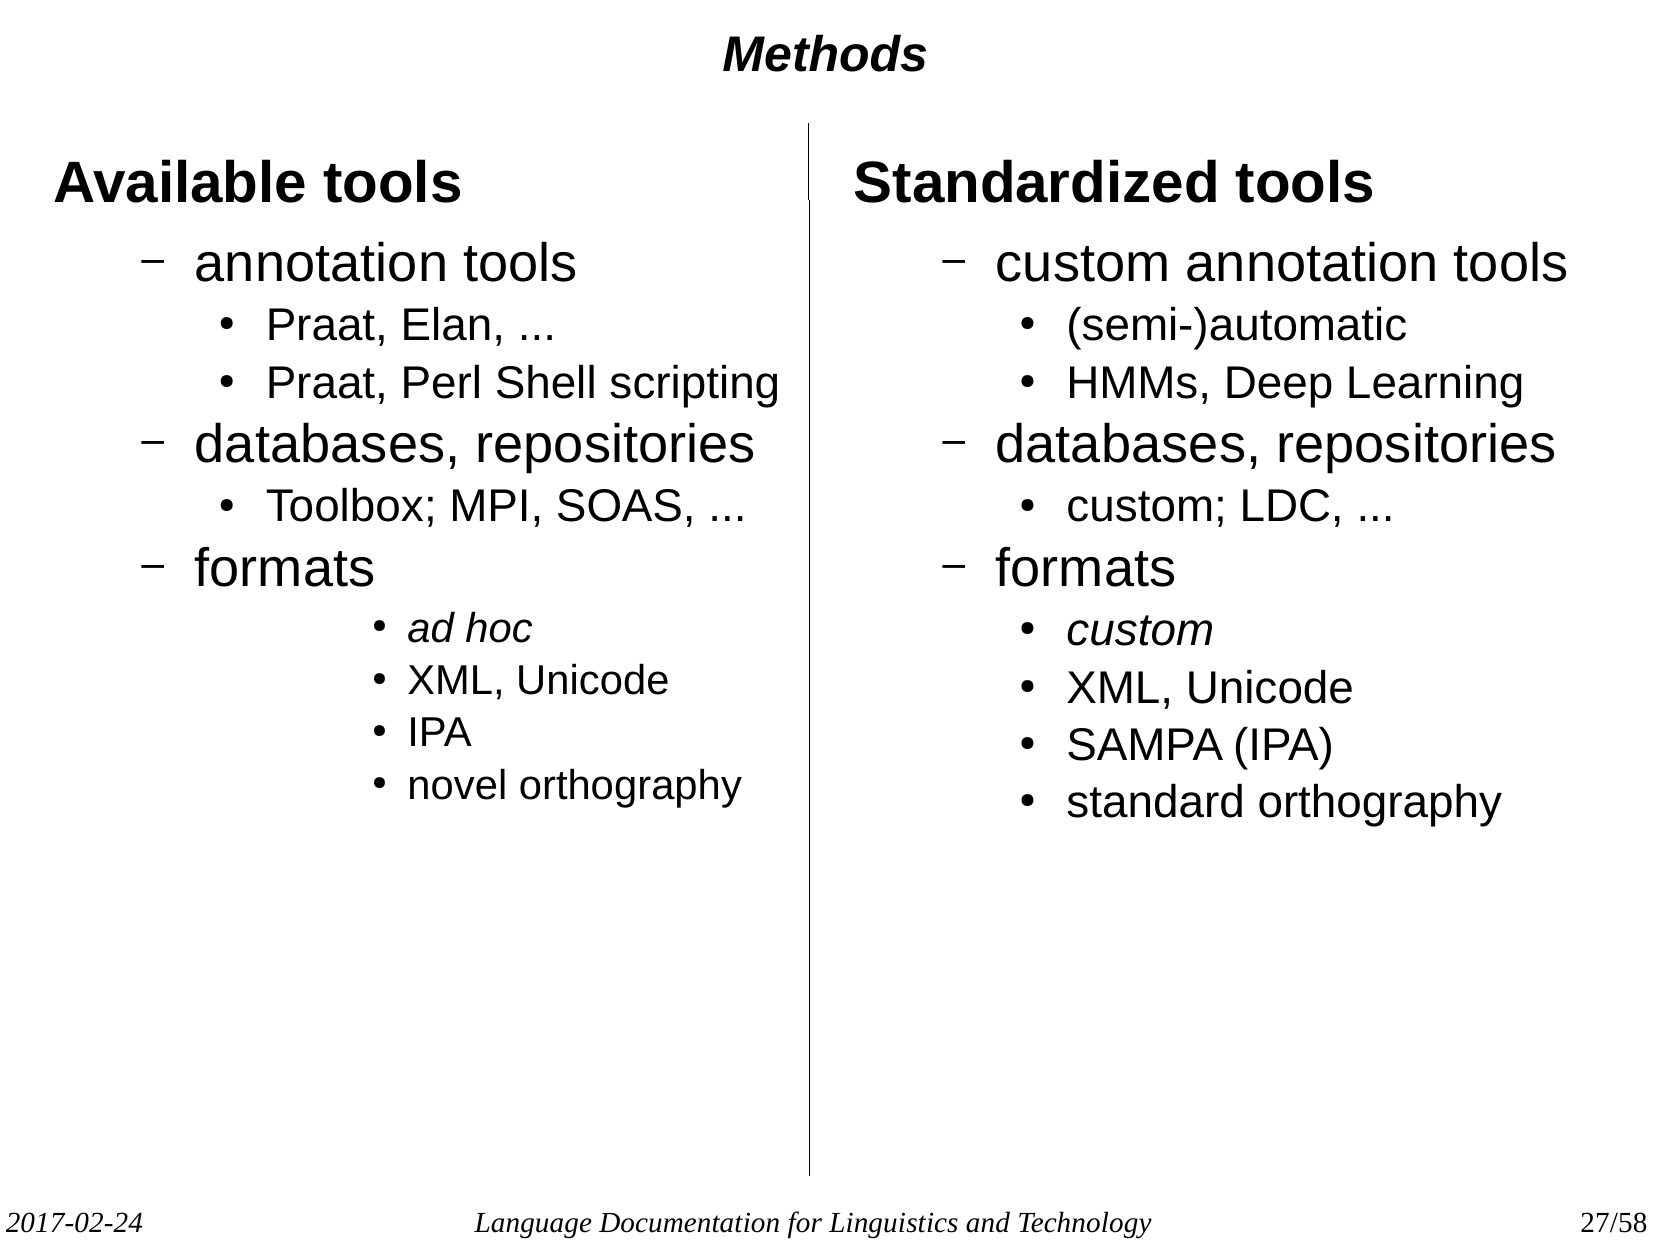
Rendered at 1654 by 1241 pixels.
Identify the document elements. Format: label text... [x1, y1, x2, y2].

list Available tools annotation tools Praat, Elan, ... Praat, Perl Shell scripting databases, repositories Toolbox; MPI, SOAS, ... formats ad hoc XML, Unicode IPA novel orthography [53, 150, 853, 1141]
list Standardized tools custom annotation tools (semi-)automatic HMMs, Deep Learning databases, repositories custom; LDC, ... formats custom XML, Unicode SAMPA (IPA) standard orthography [853, 150, 1654, 1141]
title Methods [0, 2, 1654, 106]
